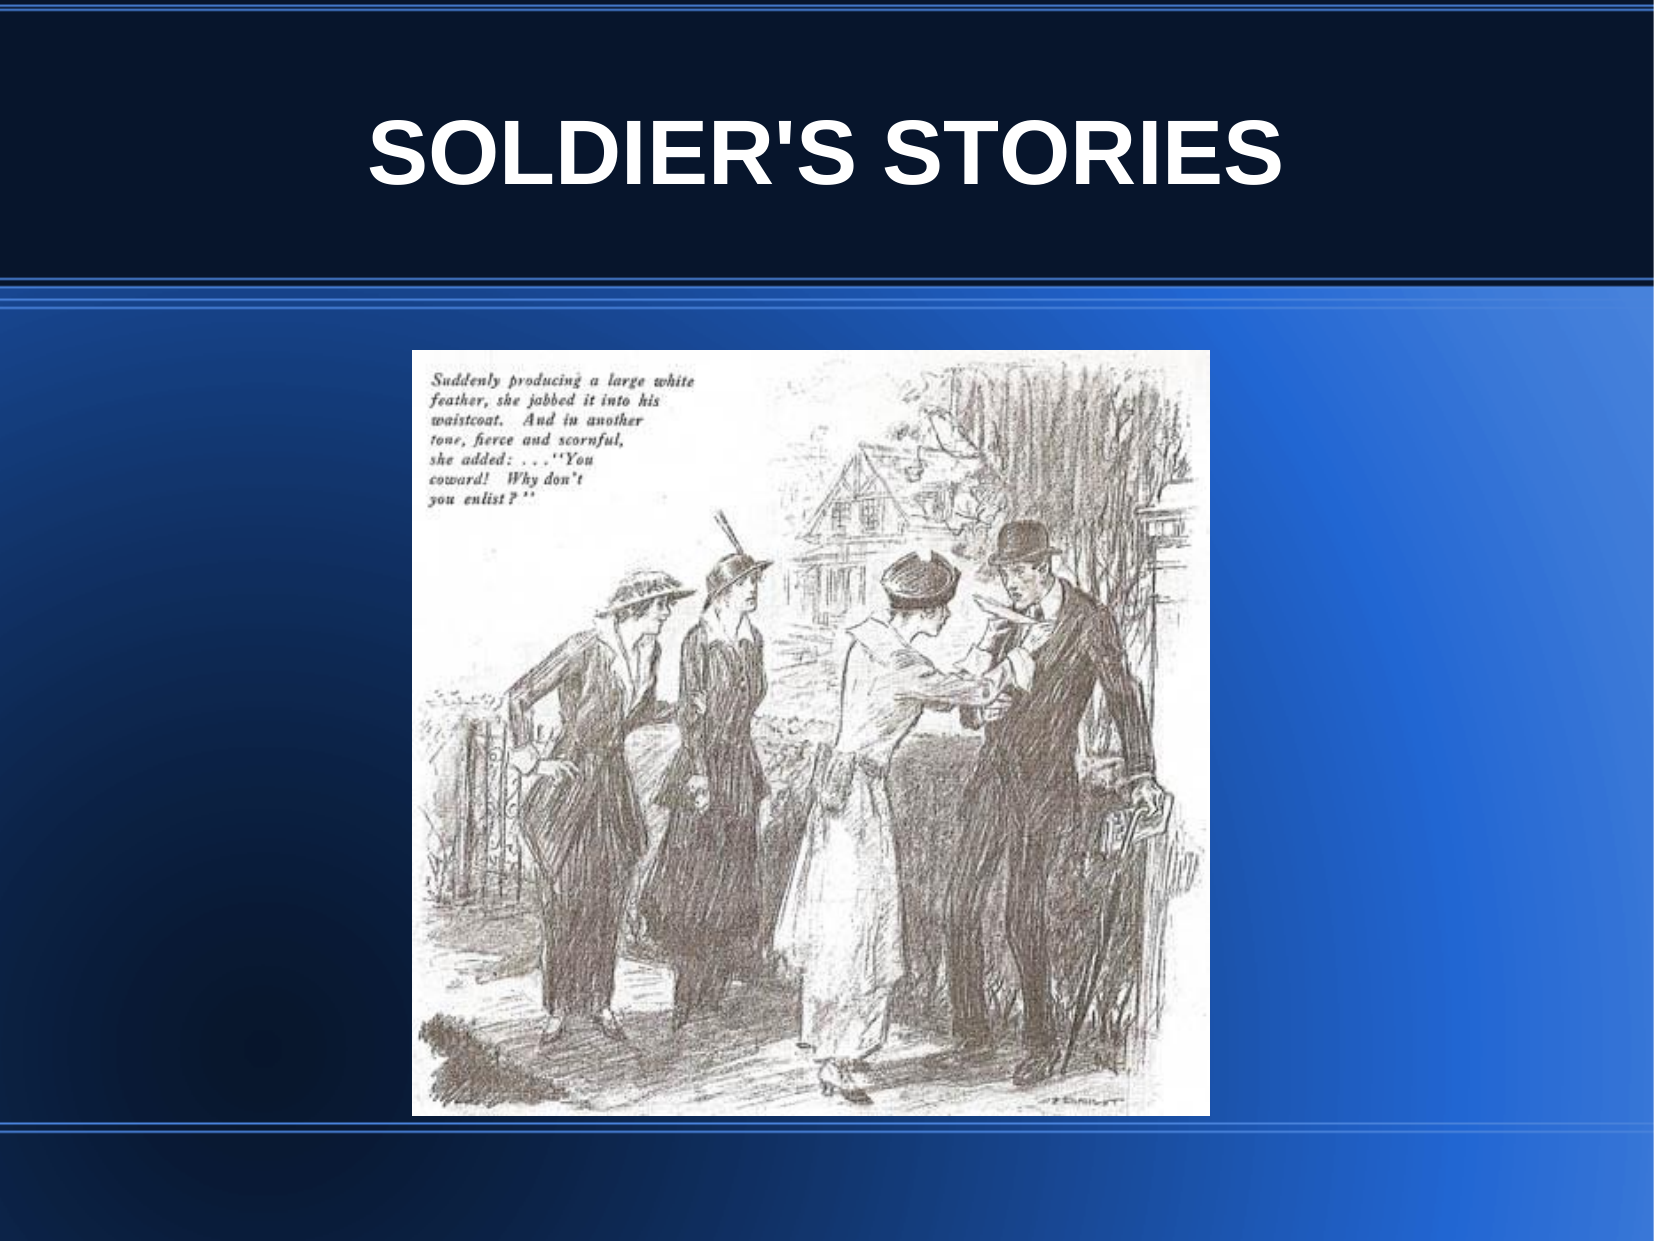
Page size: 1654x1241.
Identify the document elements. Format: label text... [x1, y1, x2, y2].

title SOLDIER'S STORIES [82, 49, 1571, 257]
picture [0, 0, 1654, 1241]
